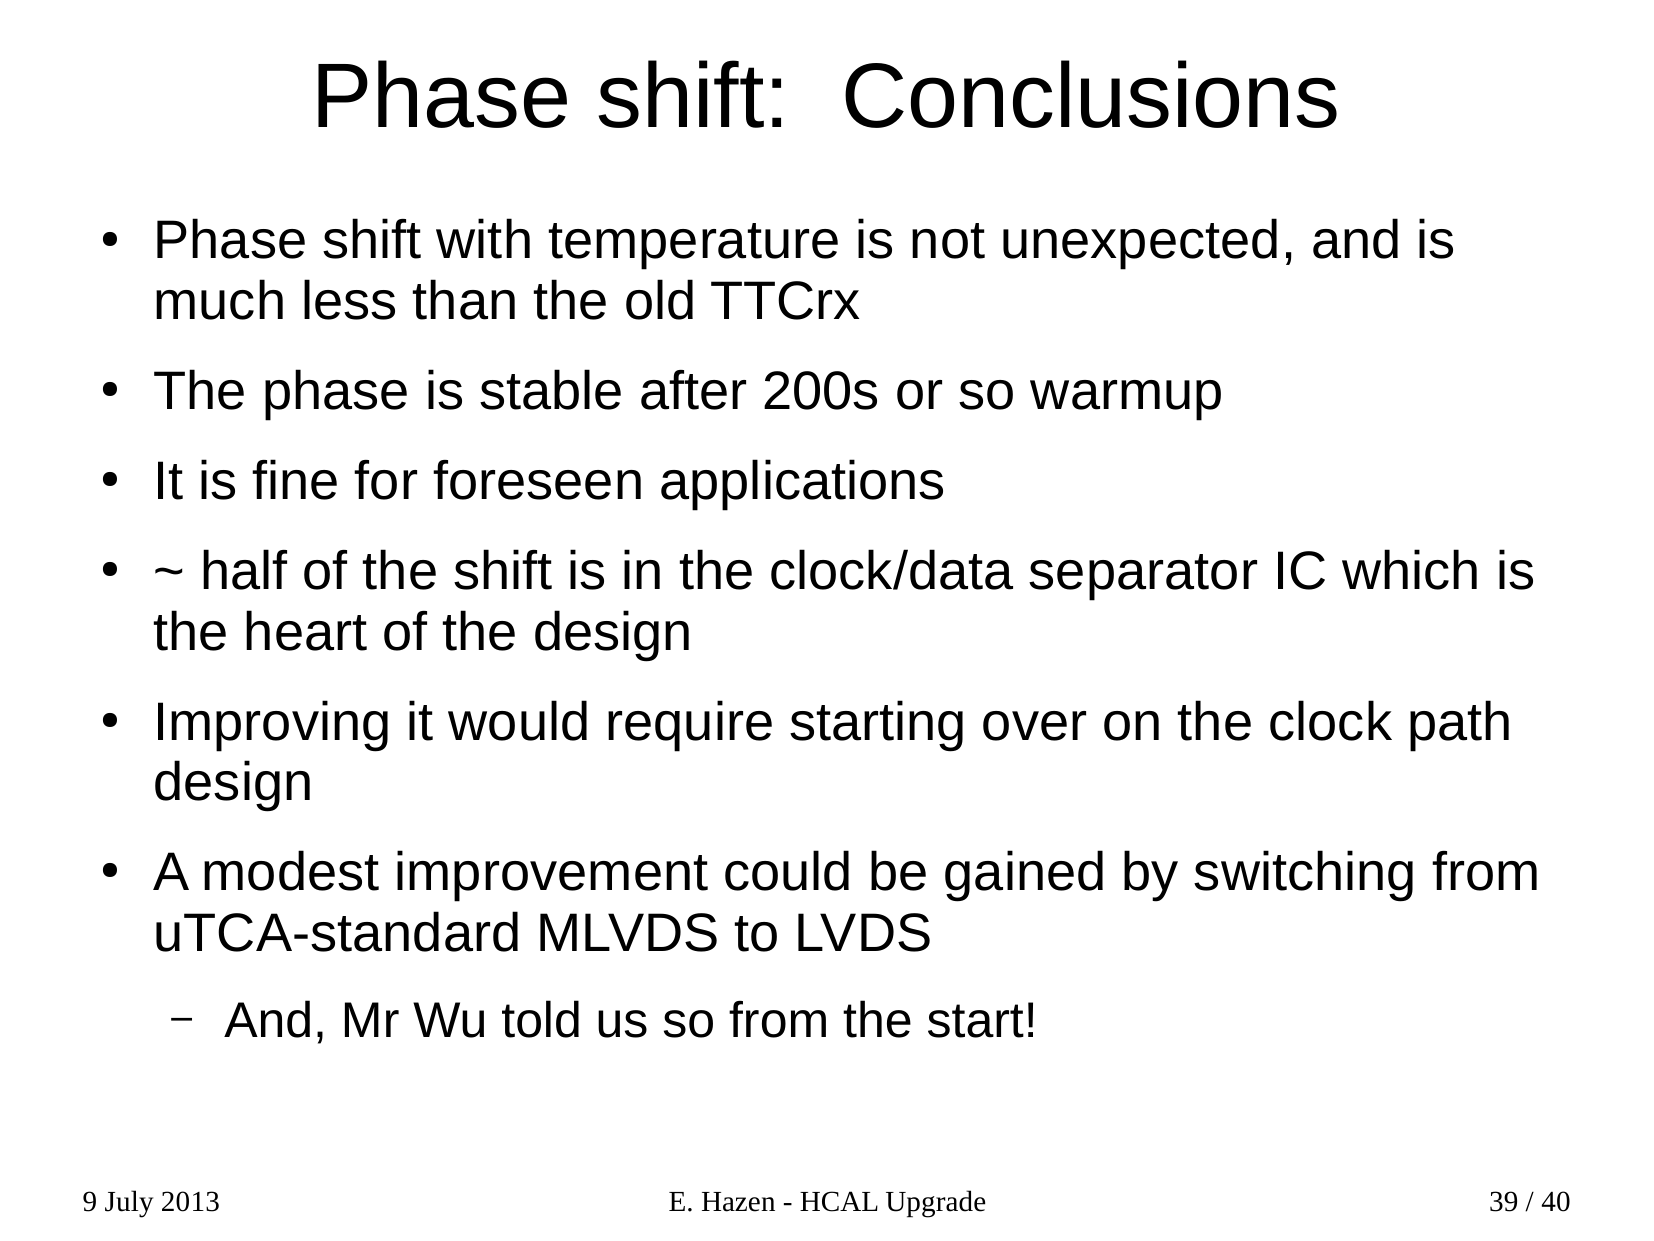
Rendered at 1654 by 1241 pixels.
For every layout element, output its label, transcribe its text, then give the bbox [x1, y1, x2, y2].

title Phase shift: Conclusions [82, 37, 1571, 154]
list Phase shift with temperature is not unexpected, and is much less than the old TTCrx The phase is stable after 200s or so warmup It is fine for foreseen applications ~ half of the shift is in the clock/data separator IC which is the heart of the design Improving it would require starting over on the clock path design A modest improvement could be gained by switching from uTCA-standard MLVDS to LVDS And, Mr Wu told us so from the start! [82, 210, 1606, 1171]
